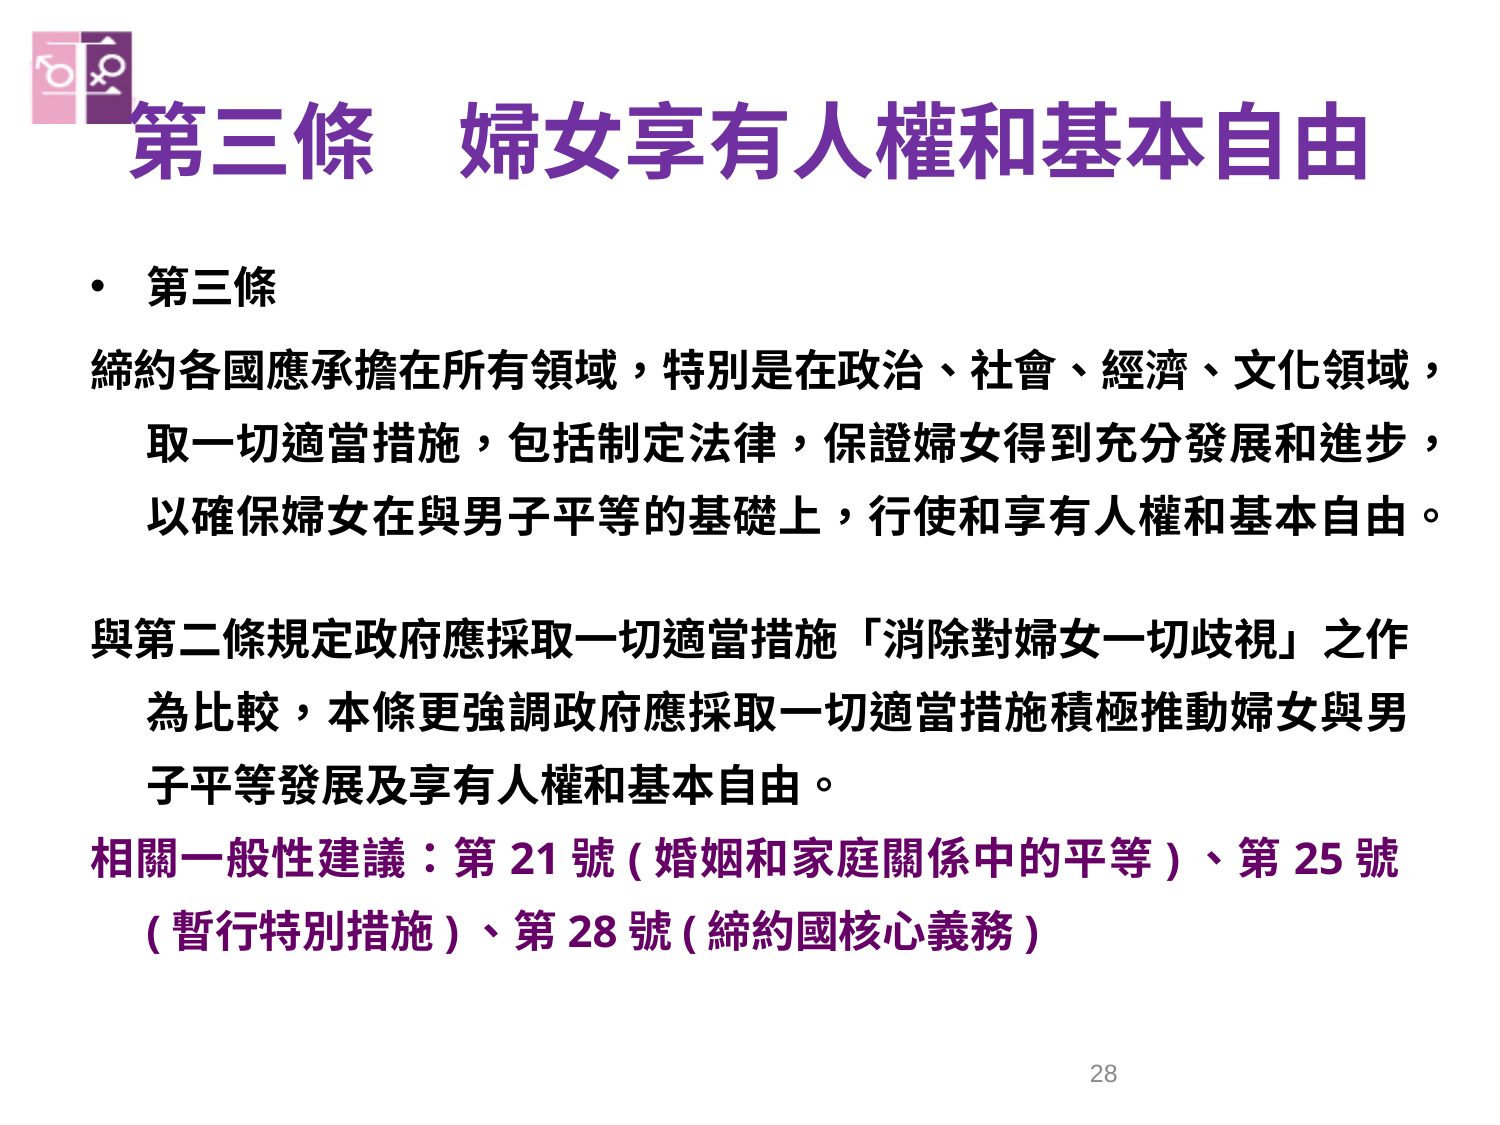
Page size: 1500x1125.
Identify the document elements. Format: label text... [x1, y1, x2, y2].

title 第三條 婦女享有人權和基本自由 [75, 45, 1426, 233]
list 第三條 締約各國應承擔在所有領域，特別是在政治、社會、經濟、文化領域，取一切適當措施，包括制定法律，保證婦女得到充分發展和進步，以確保婦女在與男子平等的基礎上，行使和享有人權和基本自由。 與第二條規定政府應採取一切適當措施「消除對婦女一切歧視」之作為比較，本條更強調政府應採取一切適當措施積極推動婦女與男子平等發展及享有人權和基本自由。 相關一般性建議：第21號(婚姻和家庭關係中的平等)、第25號(暫行特別措施)、第28號(締約國核心義務) [75, 262, 1426, 1005]
text_box 28 [1074, 1042, 1426, 1103]
